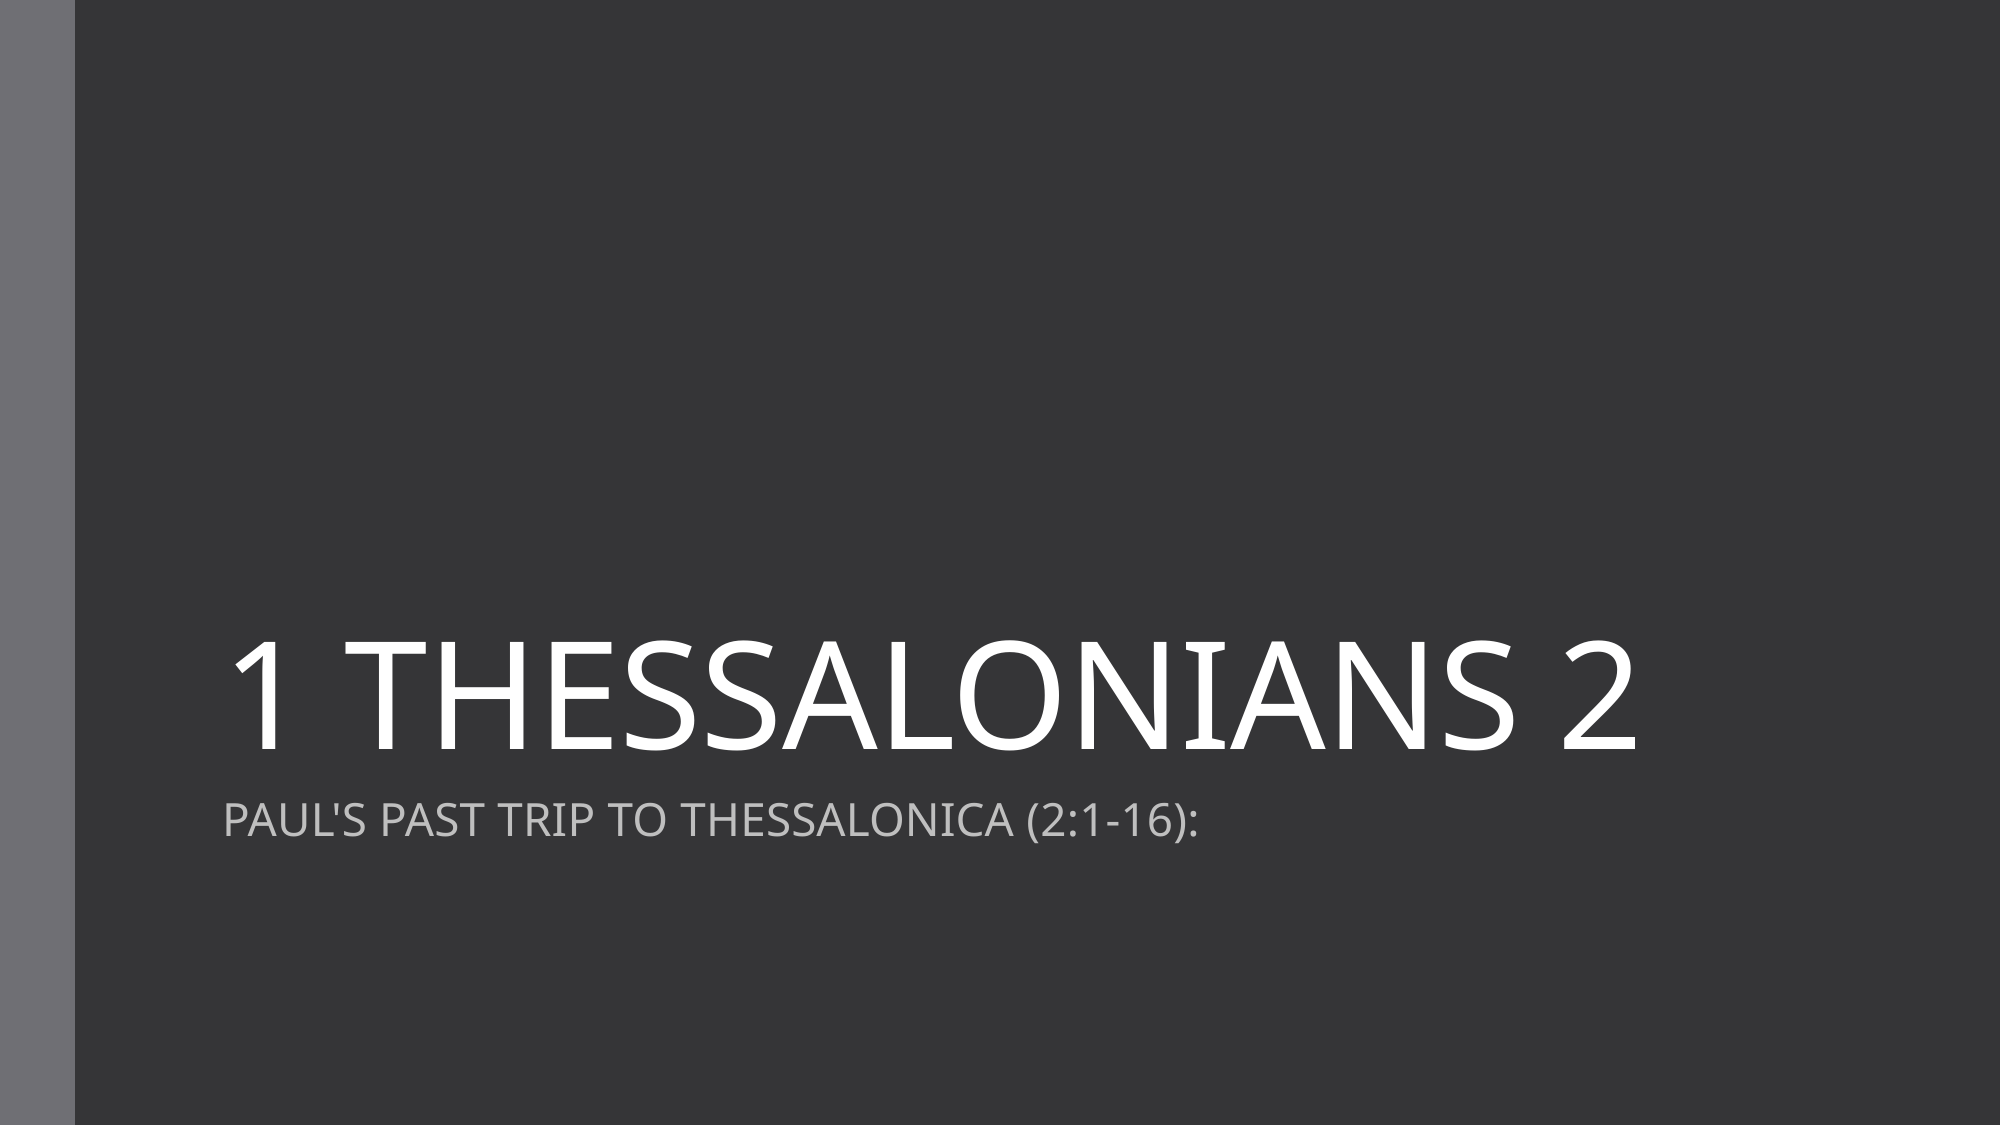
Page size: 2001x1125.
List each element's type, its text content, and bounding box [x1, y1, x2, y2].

title 1 THESSALONIANS 2 [206, 124, 1752, 787]
subtitle PAUL'S PAST TRIP TO THESSALONICA (2:1-16): [206, 787, 1752, 1066]
